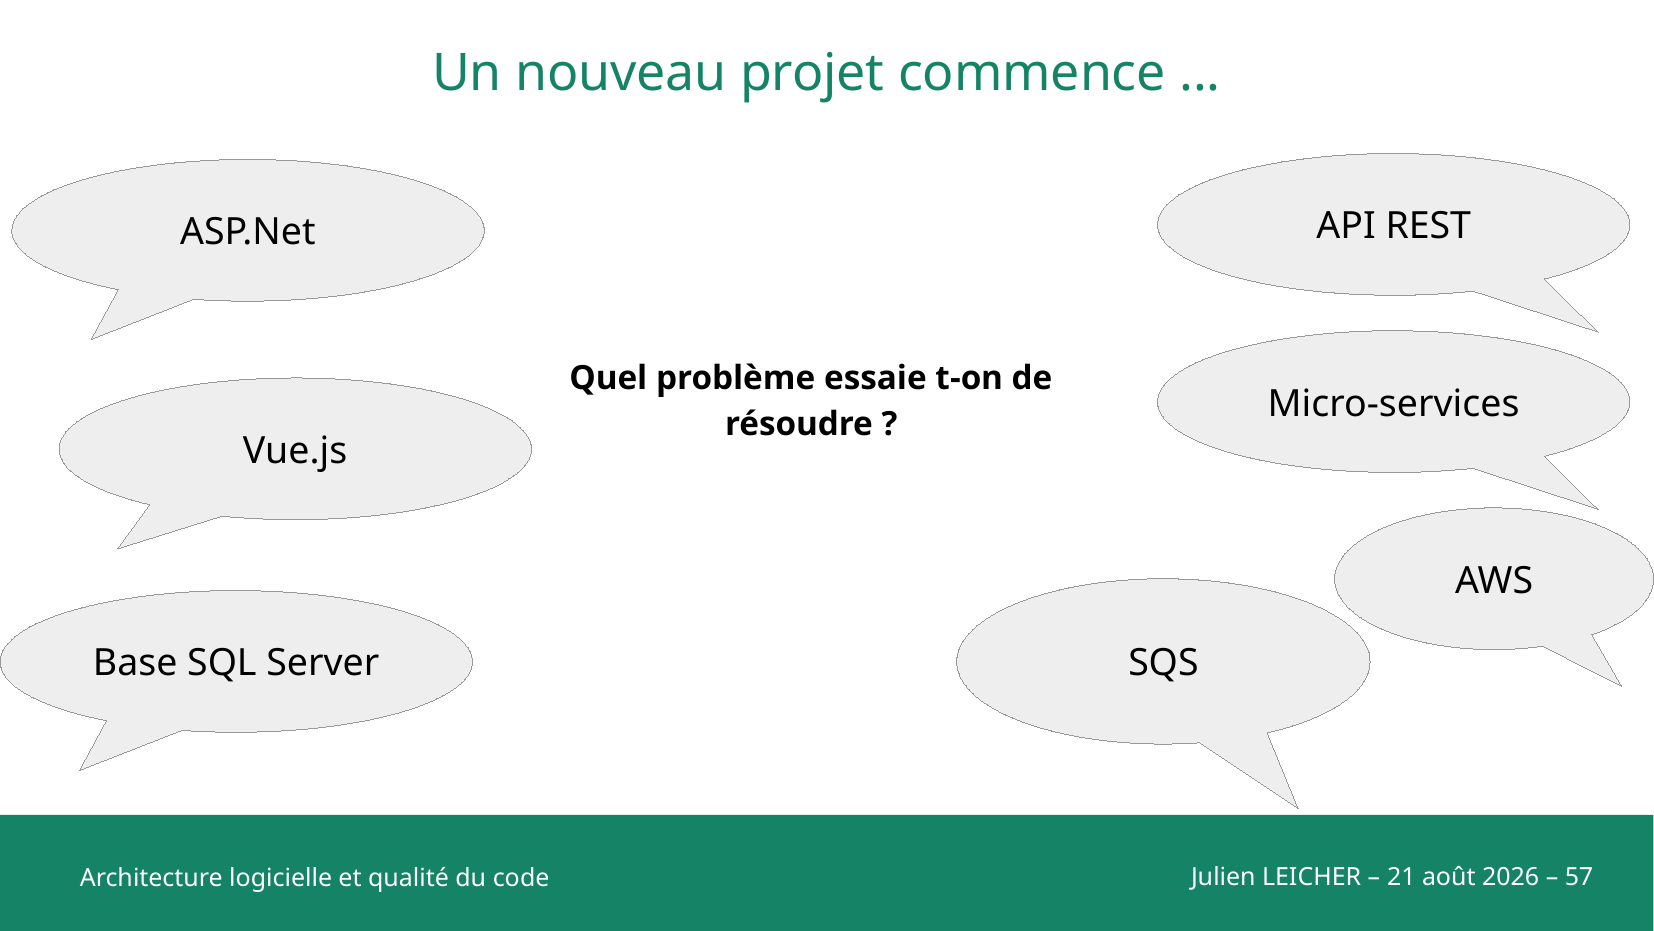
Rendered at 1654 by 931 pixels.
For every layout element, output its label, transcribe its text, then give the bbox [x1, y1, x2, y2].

text_box Julien LEICHER – 22 mars 2022 – <numéro> [0, 814, 1654, 931]
text_box Micro-services [1157, 330, 1630, 510]
text_box Vue.js [59, 377, 532, 549]
text_box Un nouveau projet commence ... [0, 27, 1654, 113]
text_box AWS [1334, 507, 1654, 687]
text_box Base SQL Server [0, 590, 473, 771]
text_box SQS [956, 578, 1371, 809]
text_box Quel problème essaie t-on de résoudre ? [554, 346, 1099, 454]
text_box Architecture logicielle et qualité du code [64, 852, 798, 898]
text_box API REST [1157, 153, 1630, 333]
text_box ASP.Net [11, 159, 485, 340]
